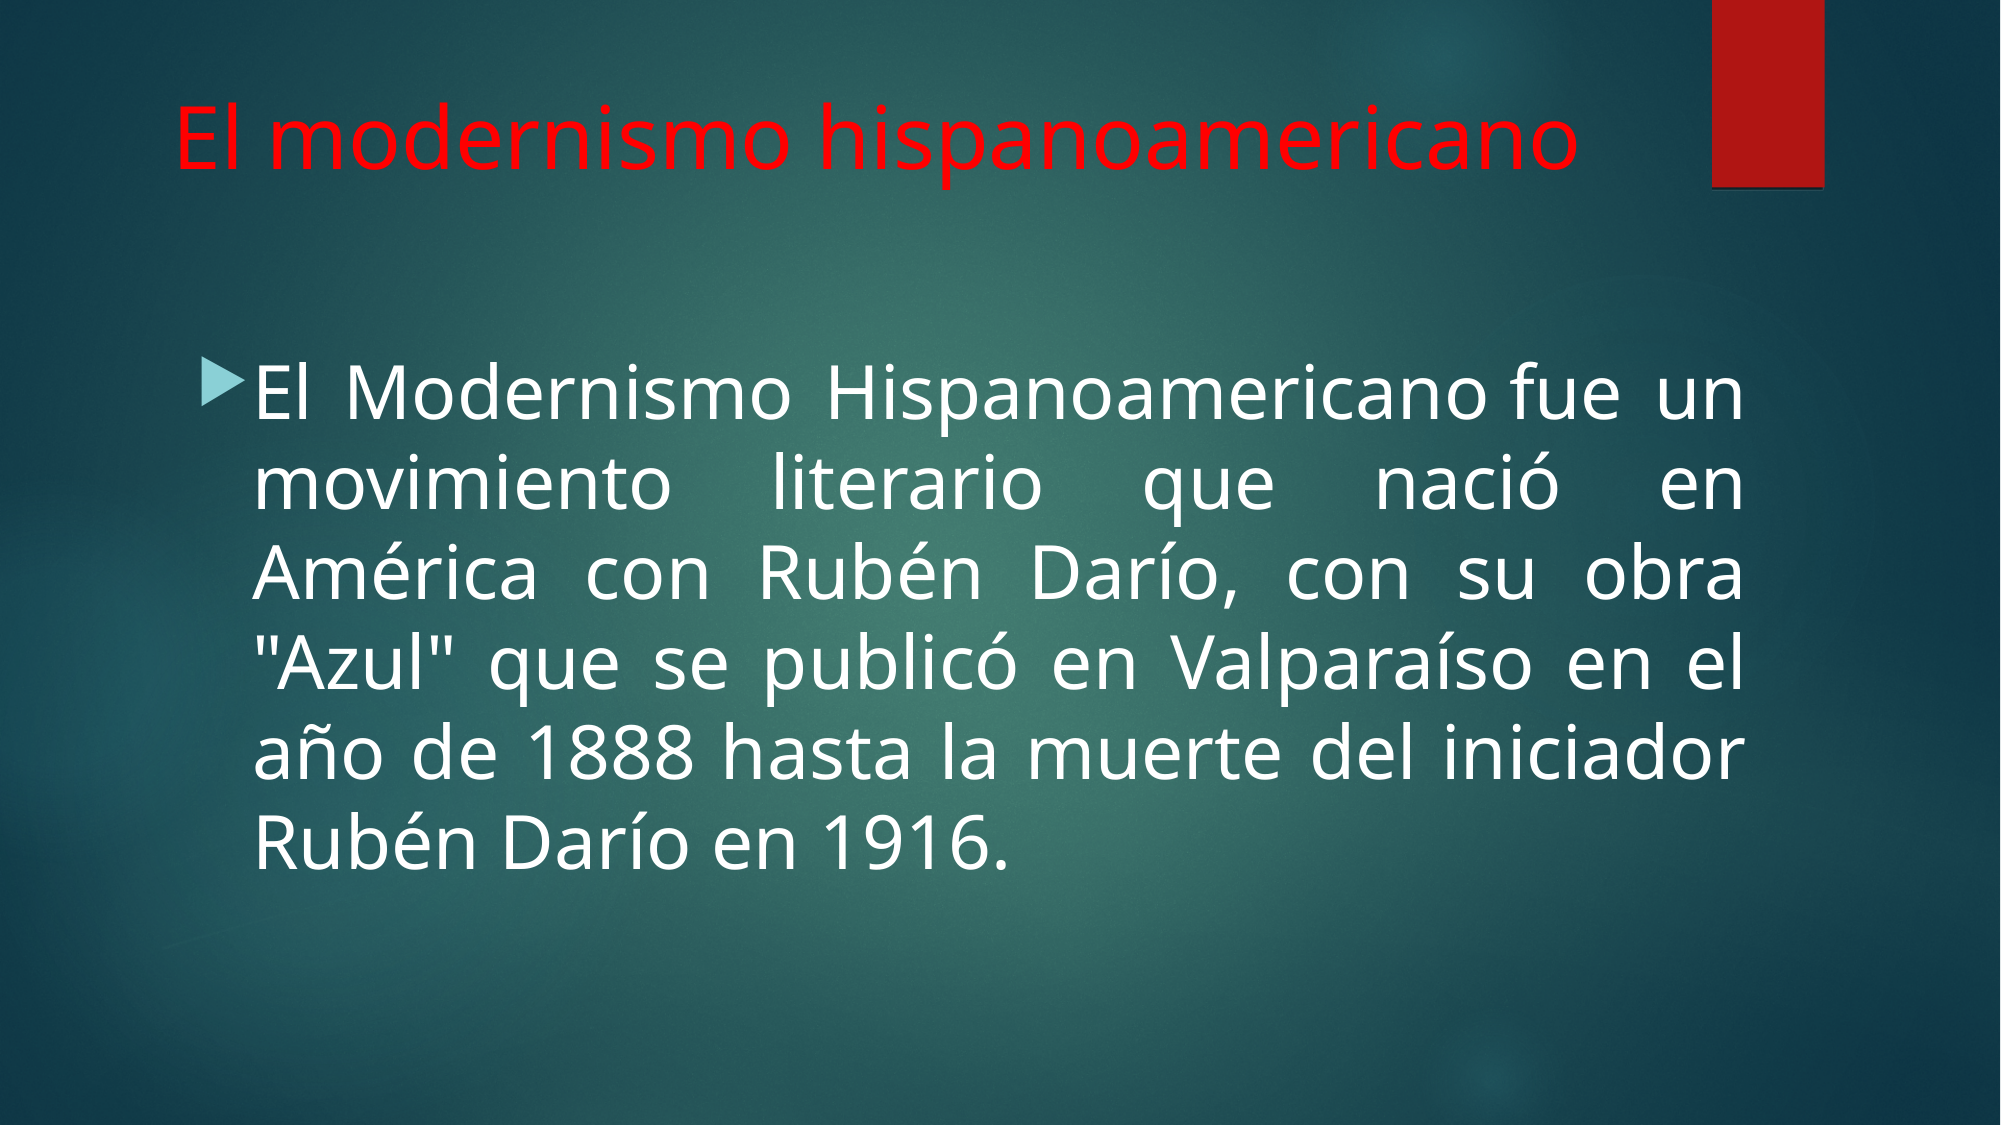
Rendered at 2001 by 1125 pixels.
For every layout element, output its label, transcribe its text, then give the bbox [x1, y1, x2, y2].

title El modernismo hispanoamericano [106, 74, 1649, 304]
picture [0, 0, 2001, 1125]
list El Modernismo Hispanoamericano fue un movimiento literario que nació en América con Rubén Darío, con su obra "Azul" que se publicó en Valparaíso en el año de 1888 hasta la muerte del iniciador Rubén Darío en 1916. [181, 336, 1763, 1025]
